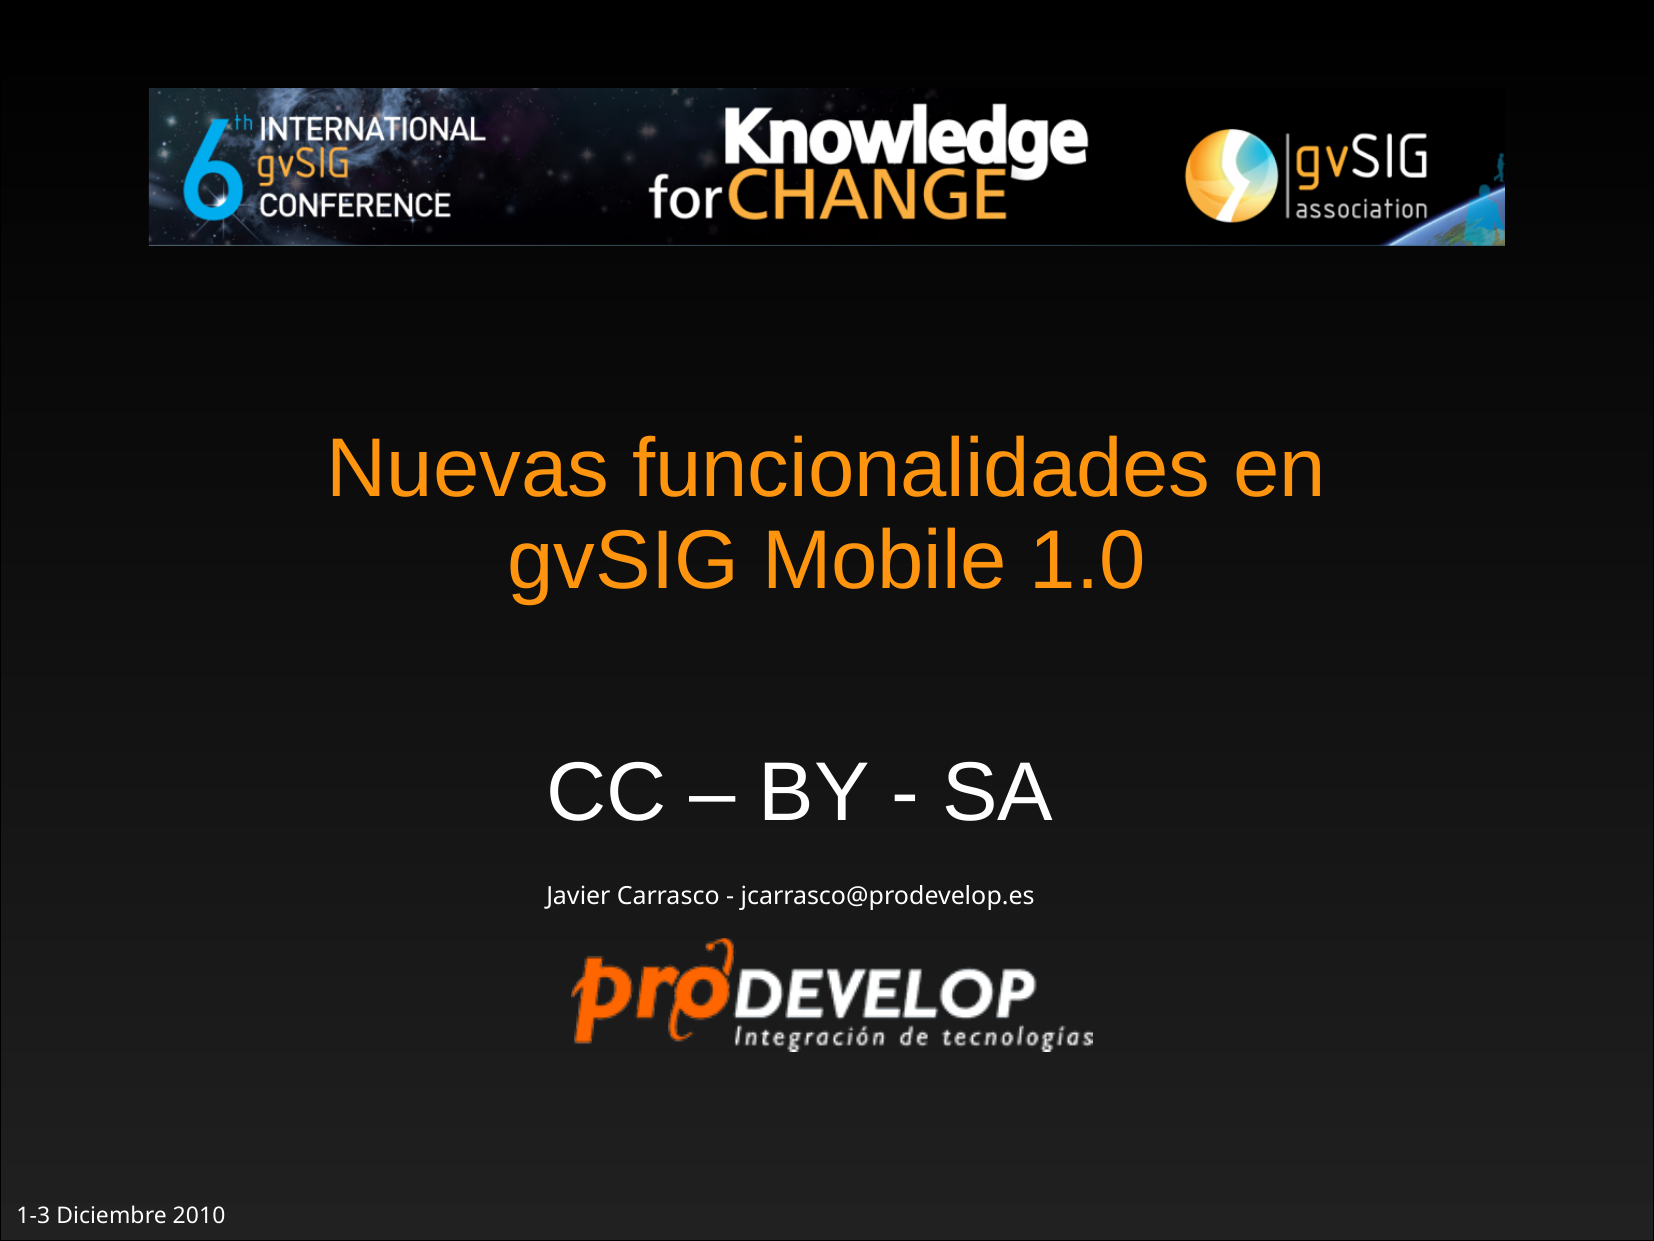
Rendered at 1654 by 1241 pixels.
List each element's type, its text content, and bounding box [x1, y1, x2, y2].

text_box Nuevas funcionalidades en gvSIG Mobile 1.0 [312, 413, 1342, 615]
text_box CC – BY - SA [531, 738, 1093, 847]
text_box Javier Carrasco - jcarrasco@prodevelop.es [531, 870, 1097, 916]
picture [148, 88, 1505, 246]
picture [571, 938, 1093, 1052]
